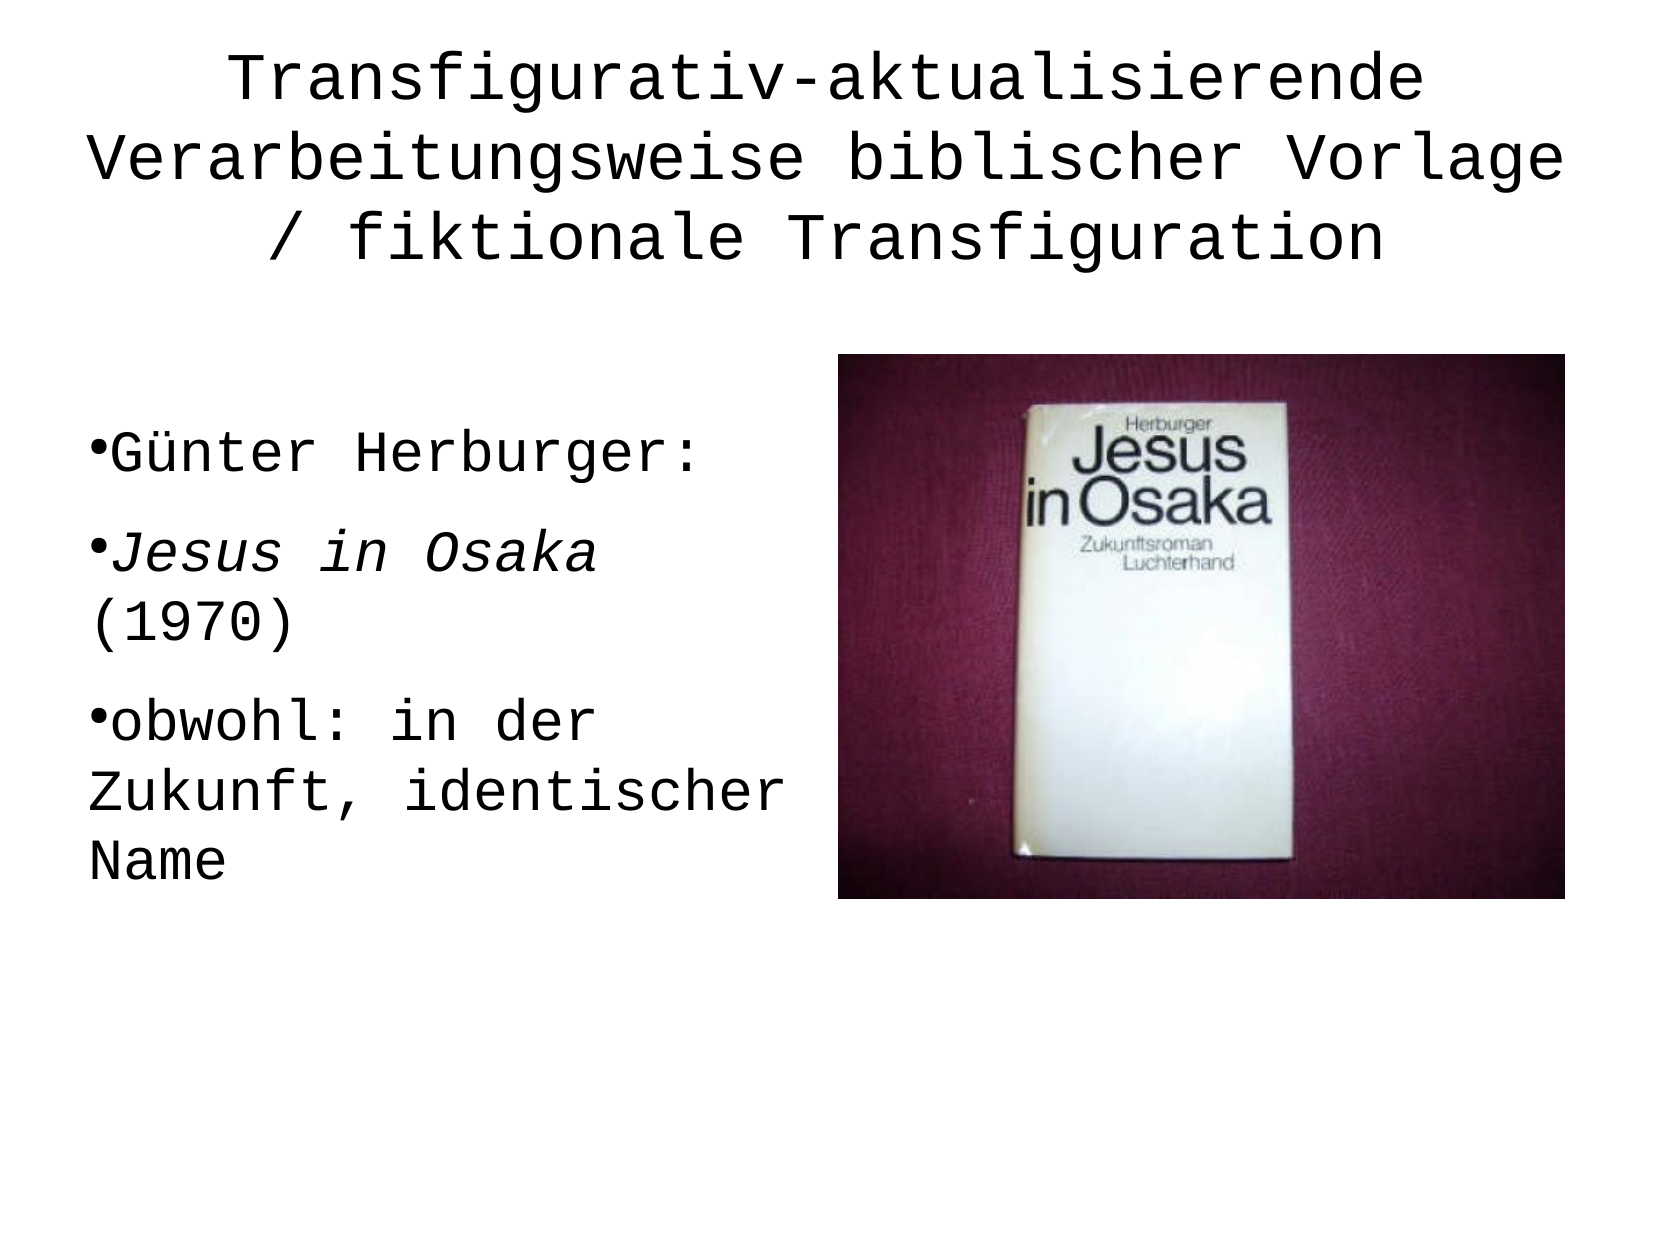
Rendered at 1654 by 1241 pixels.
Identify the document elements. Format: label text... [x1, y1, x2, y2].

picture [838, 354, 1565, 899]
list Günter Herburger: Jesus in Osaka (1970) obwohl: in der Zukunft, identischer Name [88, 413, 815, 1232]
title Transfigurativ-aktualisierende Verarbeitungsweise biblischer Vorlage / fiktionale Transfiguration [82, 39, 1571, 267]
